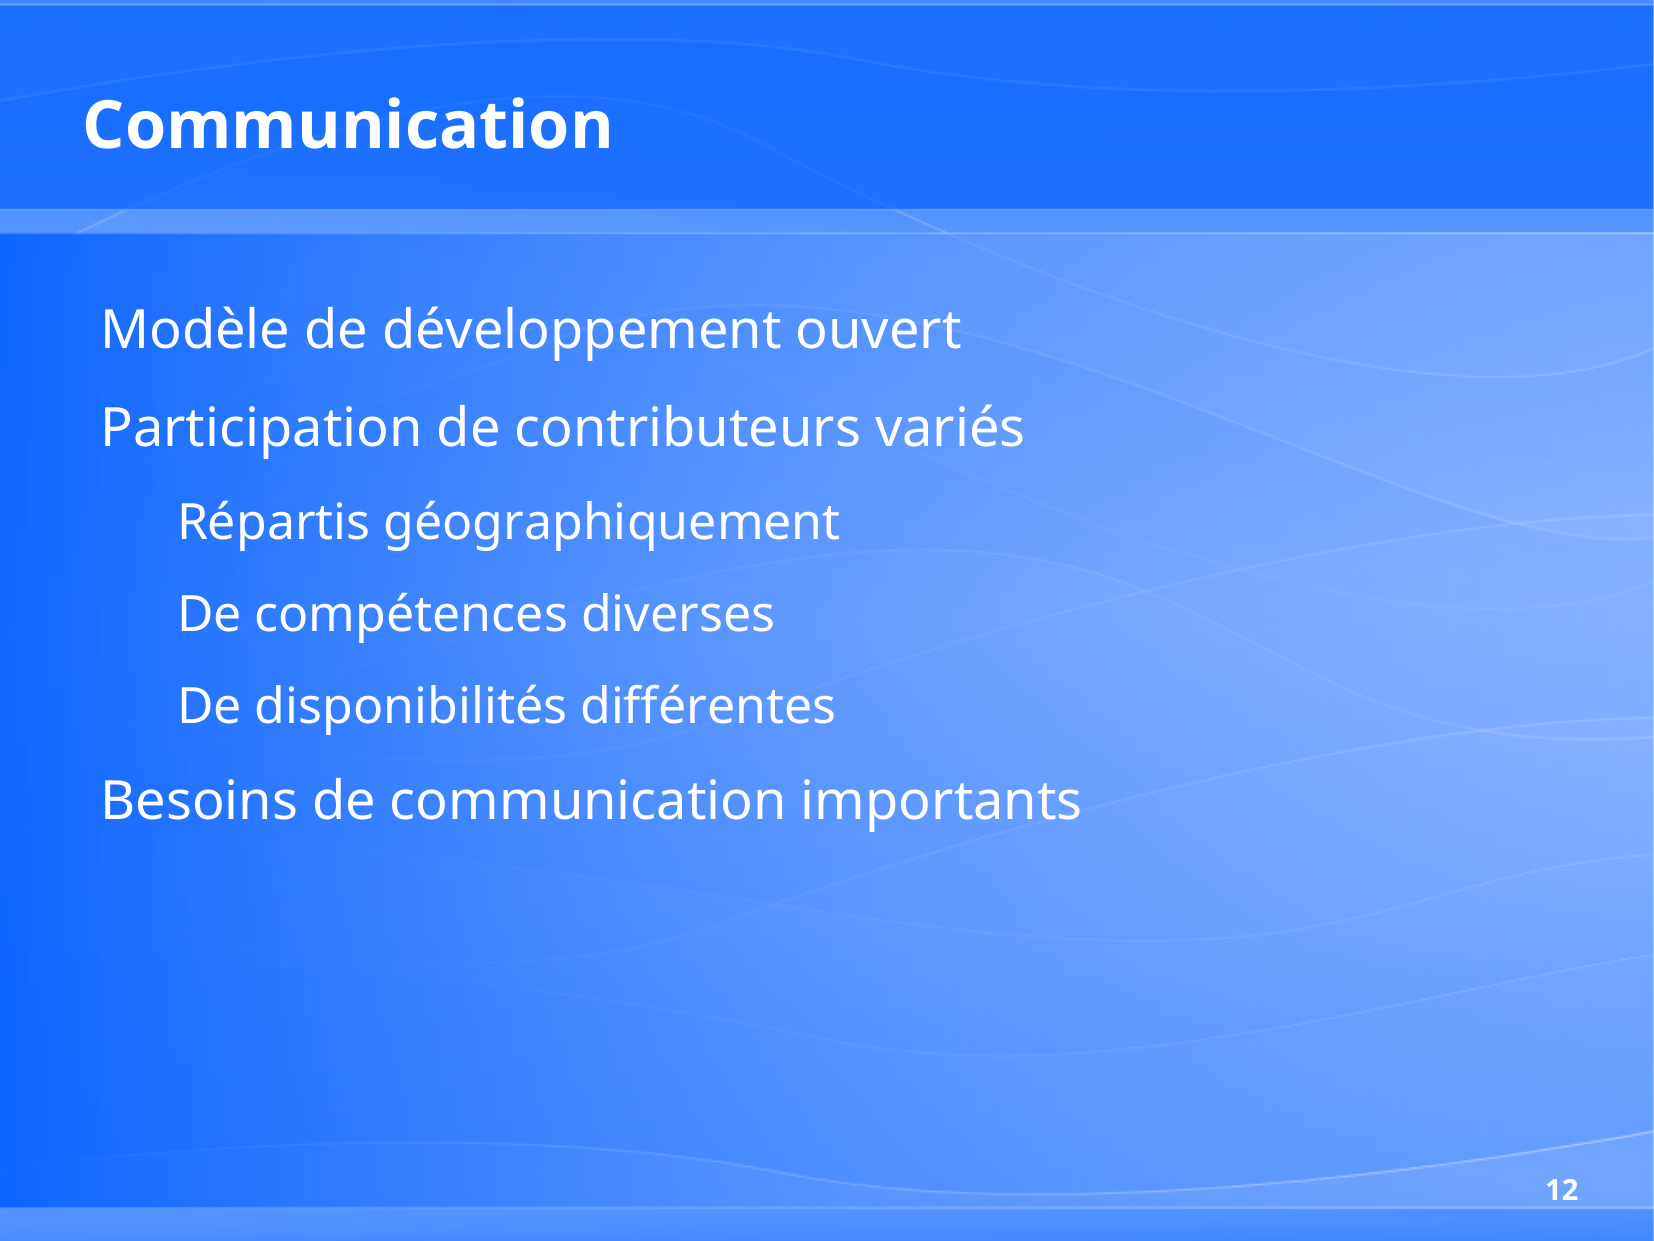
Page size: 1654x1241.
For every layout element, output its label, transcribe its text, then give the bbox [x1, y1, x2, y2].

picture [0, 0, 1654, 1241]
title Communication [23, 15, 1625, 229]
list Modèle de développement ouvert Participation de contributeurs variés Répartis géographiquement De compétences diverses De disponibilités différentes Besoins de communication importants [82, 290, 1571, 1108]
